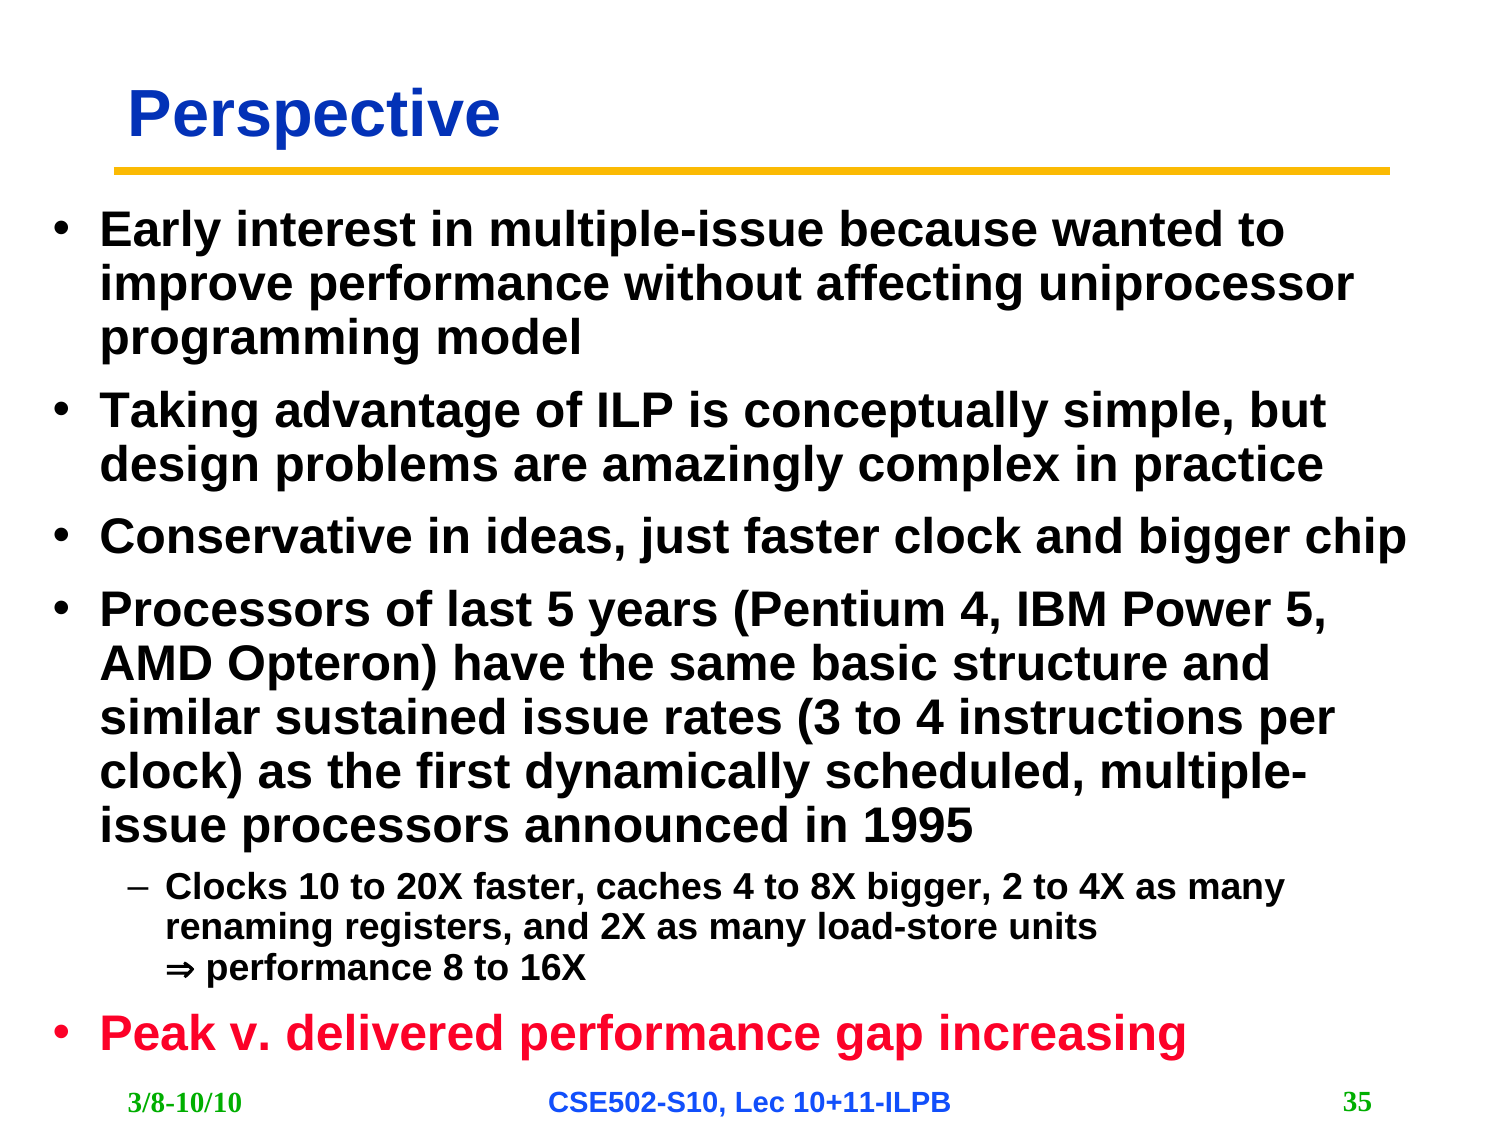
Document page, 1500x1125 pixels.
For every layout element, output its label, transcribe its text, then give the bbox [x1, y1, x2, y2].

list Early interest in multiple-issue because wanted to improve performance without affecting uniprocessor programming model Taking advantage of ILP is conceptually simple, but design problems are amazingly complex in practice Conservative in ideas, just faster clock and bigger chip Processors of last 5 years (Pentium 4, IBM Power 5, AMD Opteron) have the same basic structure and similar sustained issue rates (3 to 4 instructions per clock) as the first dynamically scheduled, multiple-issue processors announced in 1995 Clocks 10 to 20X faster, caches 4 to 8X bigger, 2 to 4X as many renaming registers, and 2X as many load-store units  performance 8 to 16X Peak v. delivered performance gap increasing [37, 195, 1450, 1075]
text_box CSE502-S10, Lec 10+11-ILPB [512, 1088, 988, 1113]
text_box 3/8-10/10 [112, 1088, 426, 1113]
text_box <number> [1074, 1087, 1388, 1113]
title Perspective [112, 54, 1309, 176]
